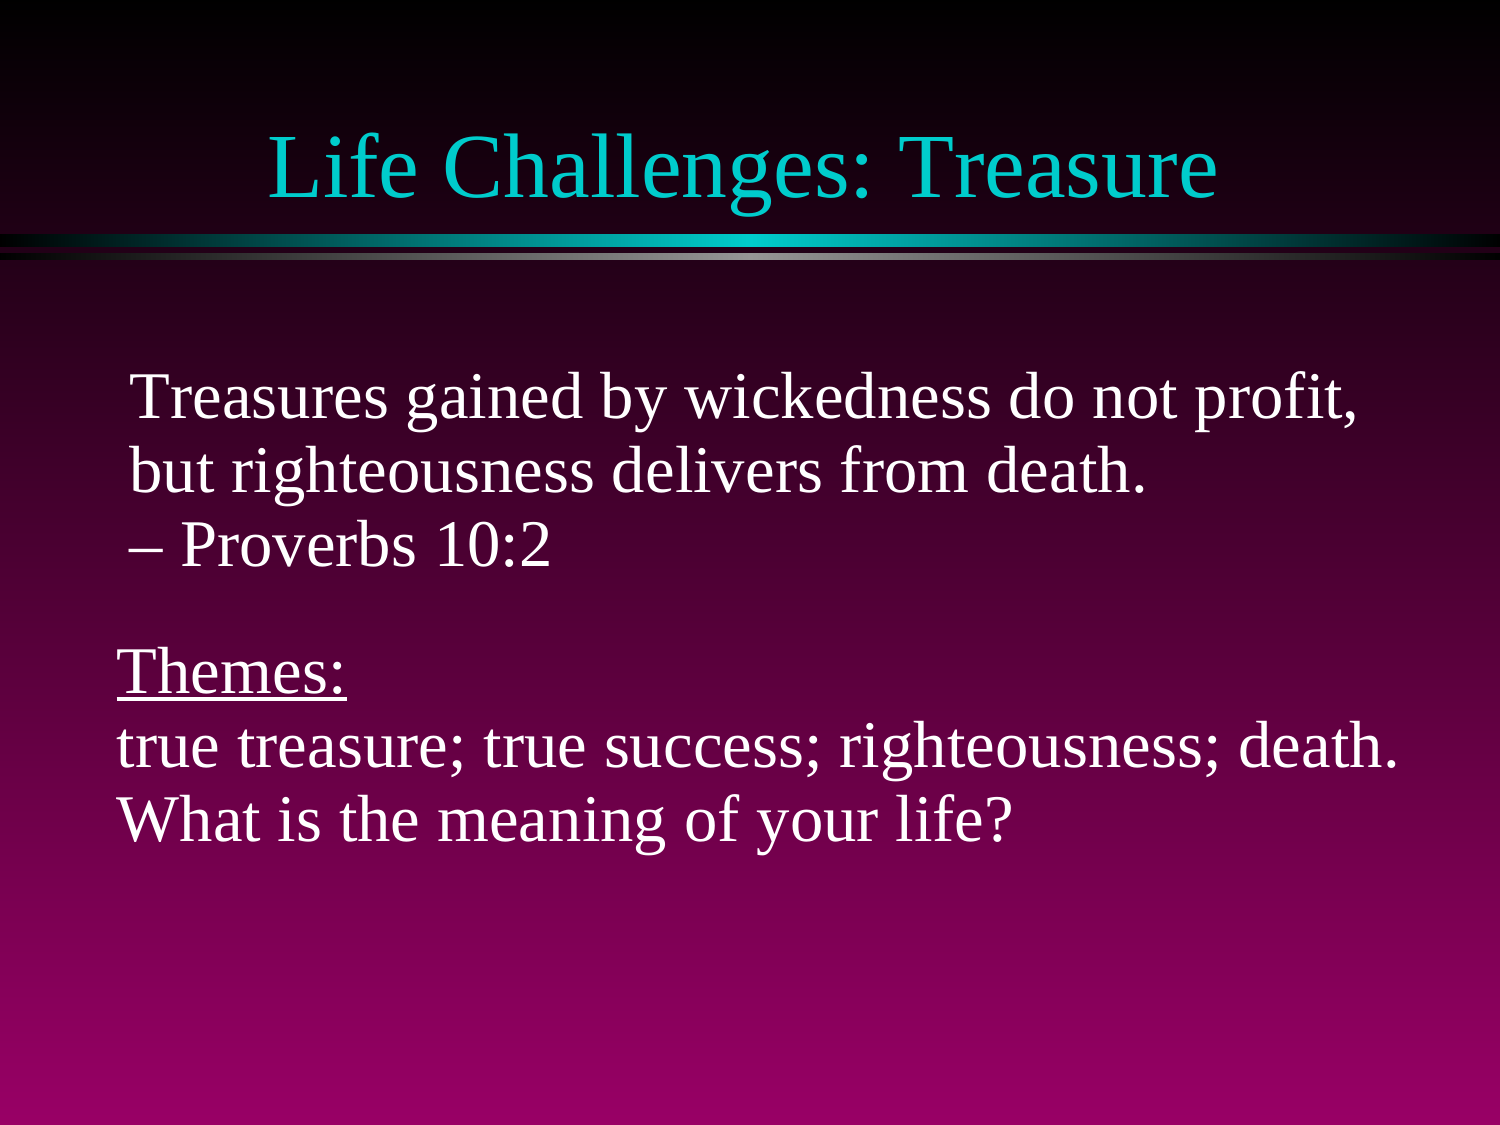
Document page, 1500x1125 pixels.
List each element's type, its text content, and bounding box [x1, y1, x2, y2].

text_box Treasures gained by wickedness do not profit, but righteousness delivers from death. – Proverbs 10:2 [114, 351, 1395, 589]
title Life Challenges: Treasure [99, 37, 1388, 225]
text_box Themes: true treasure; true success; righteousness; death. What is the meaning of your life? [101, 626, 1444, 881]
